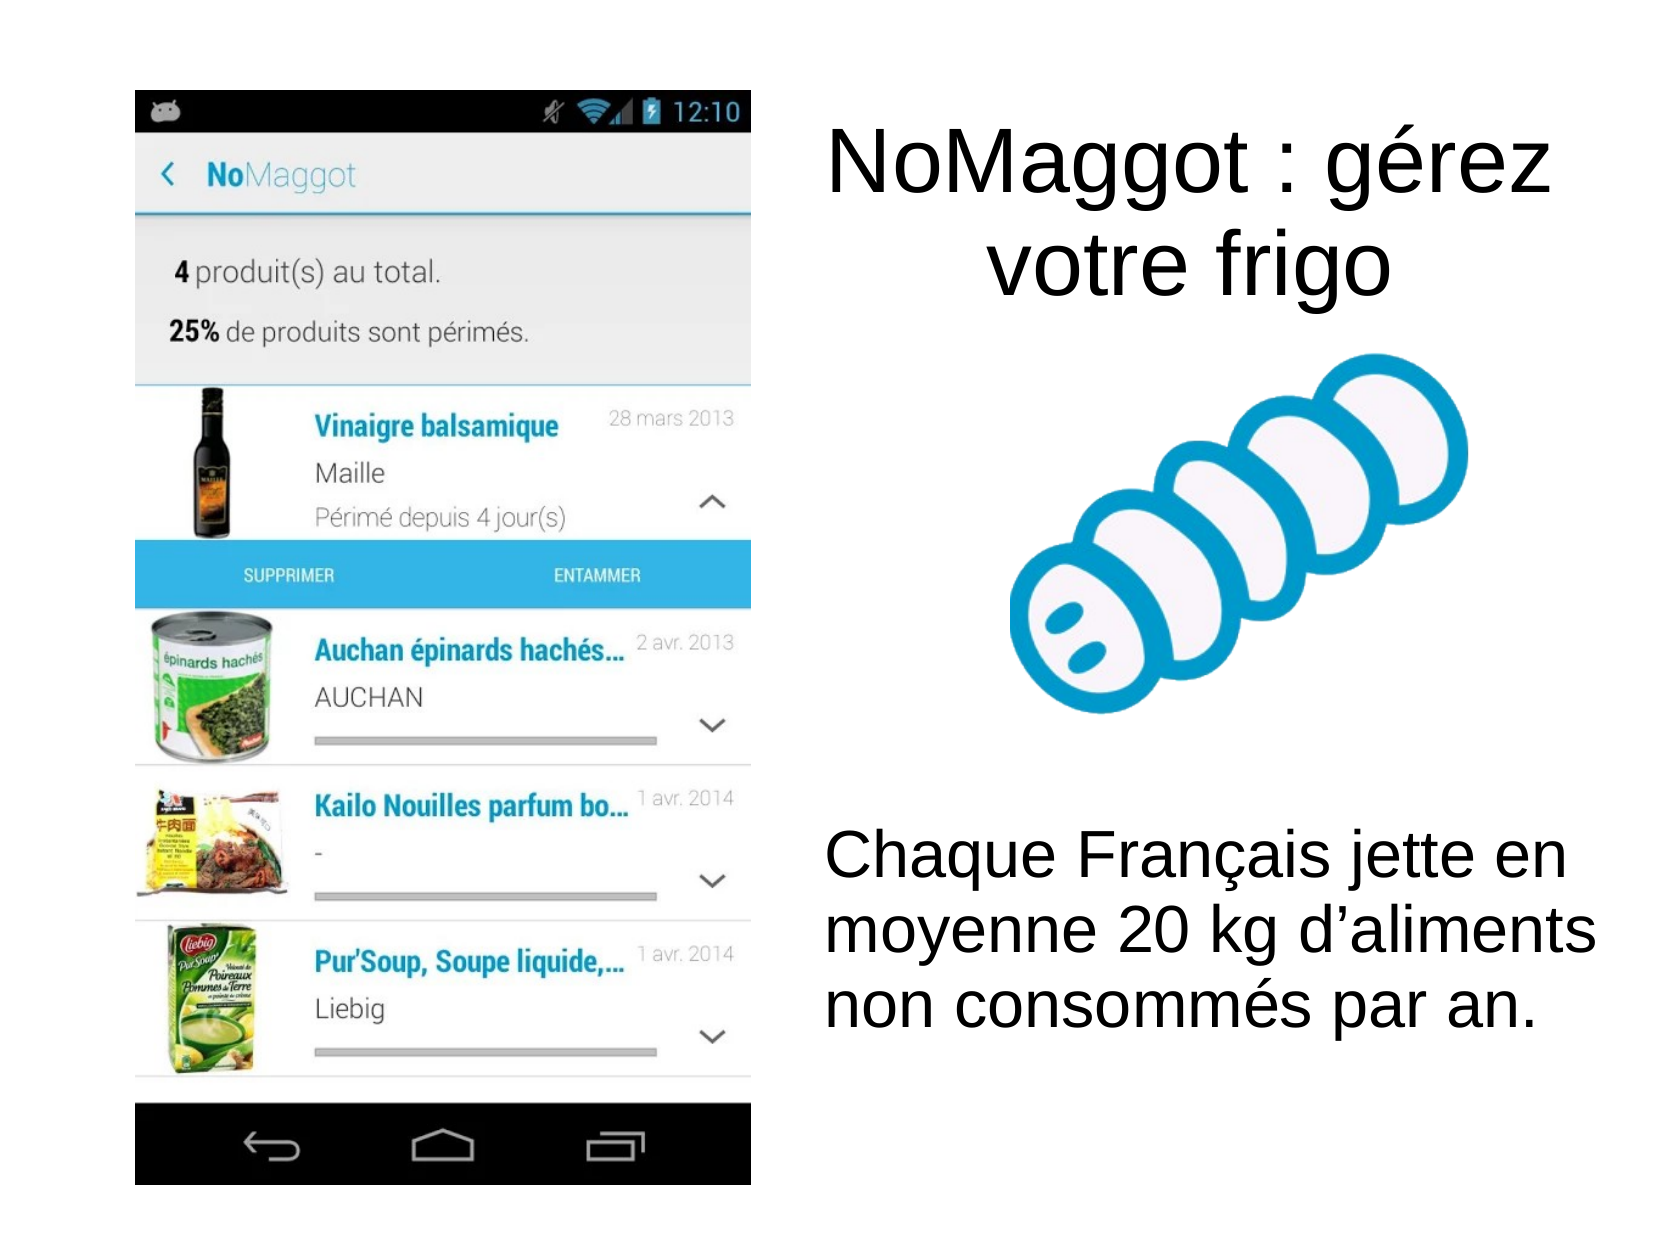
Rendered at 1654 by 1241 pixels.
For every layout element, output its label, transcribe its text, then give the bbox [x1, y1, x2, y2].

picture [1010, 344, 1484, 781]
picture [1173, 460, 1287, 602]
text_box Chaque Français jette en moyenne 20 kg d’aliments non consommés par an. [810, 810, 1636, 1186]
picture [1092, 509, 1222, 661]
picture [1333, 374, 1449, 506]
picture [1247, 415, 1371, 556]
title NoMaggot : gérez votre frigo [810, 49, 1571, 376]
picture [1027, 563, 1145, 694]
picture [135, 90, 751, 1186]
